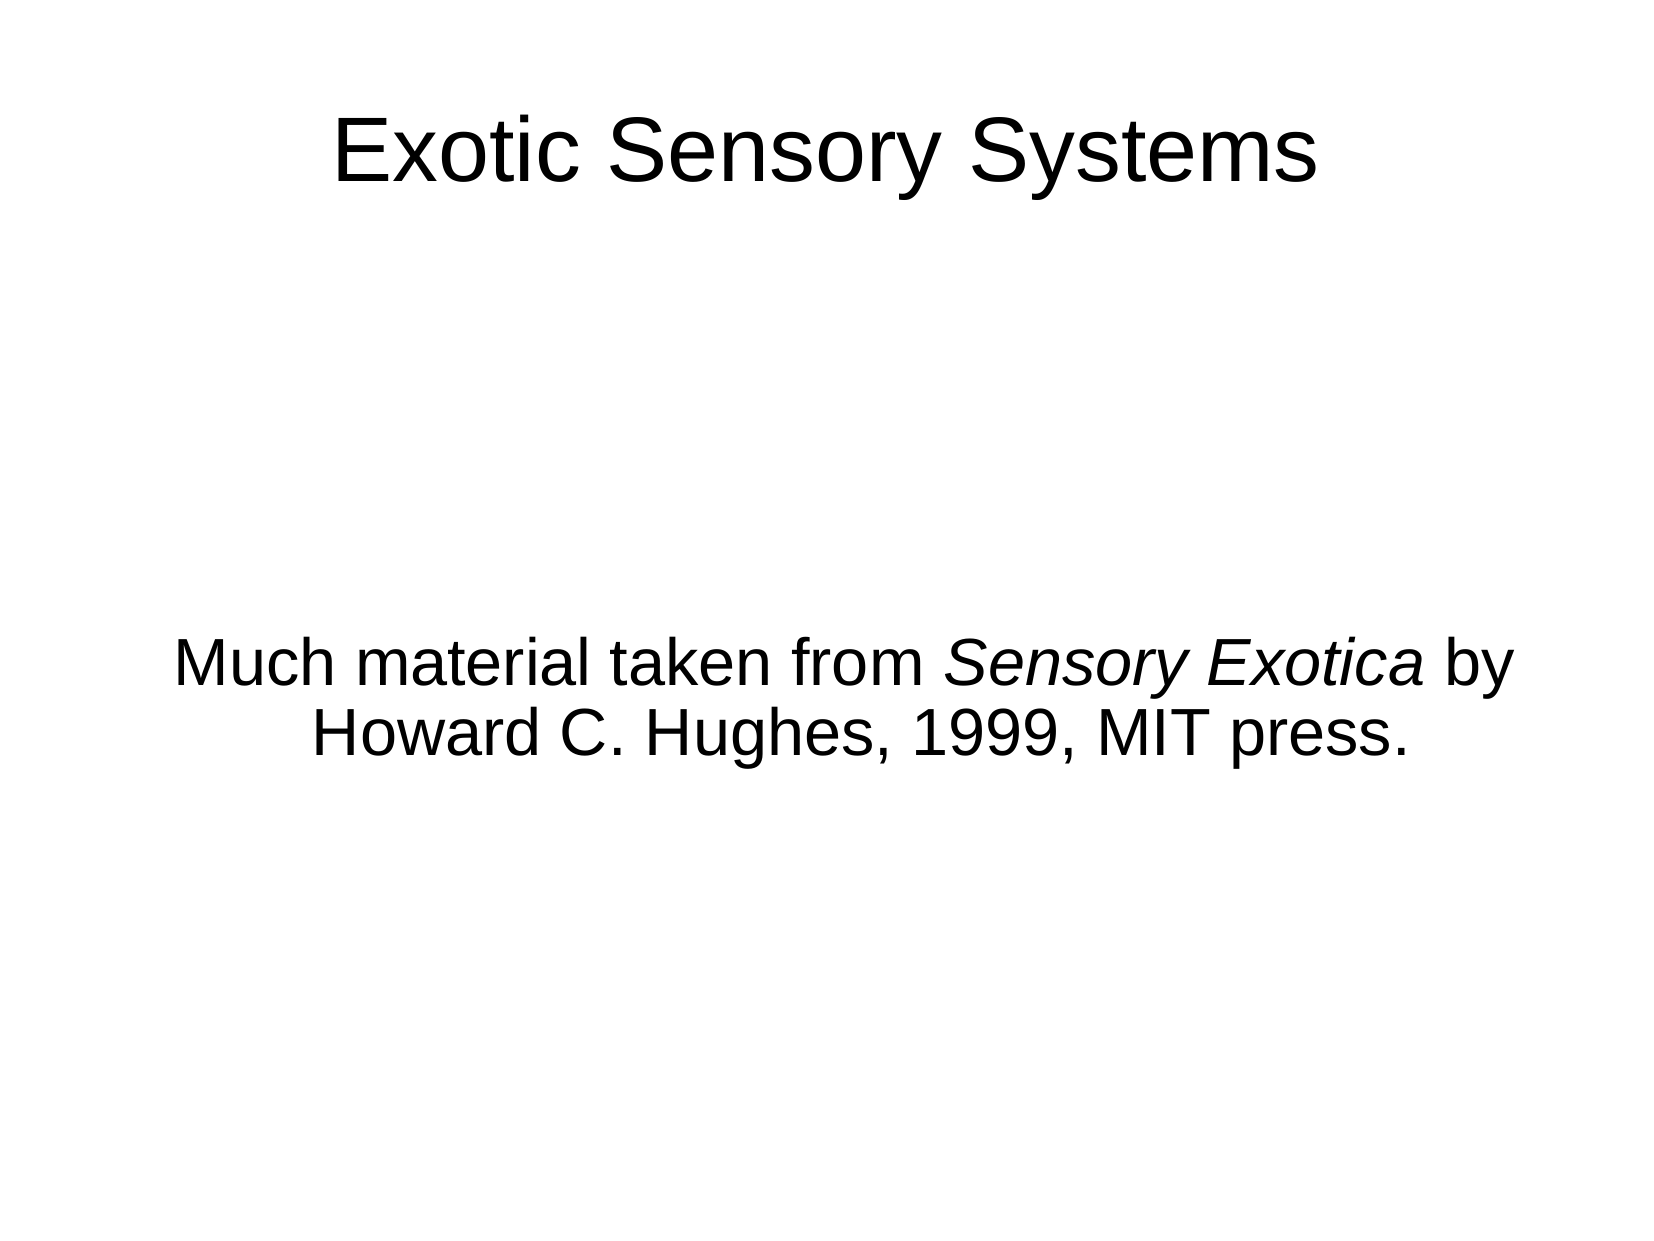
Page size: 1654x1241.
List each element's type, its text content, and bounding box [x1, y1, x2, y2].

subtitle Much material taken from Sensory Exotica by Howard C. Hughes, 1999, MIT press. [82, 297, 1571, 1102]
title Exotic Sensory Systems [82, 56, 1571, 250]
